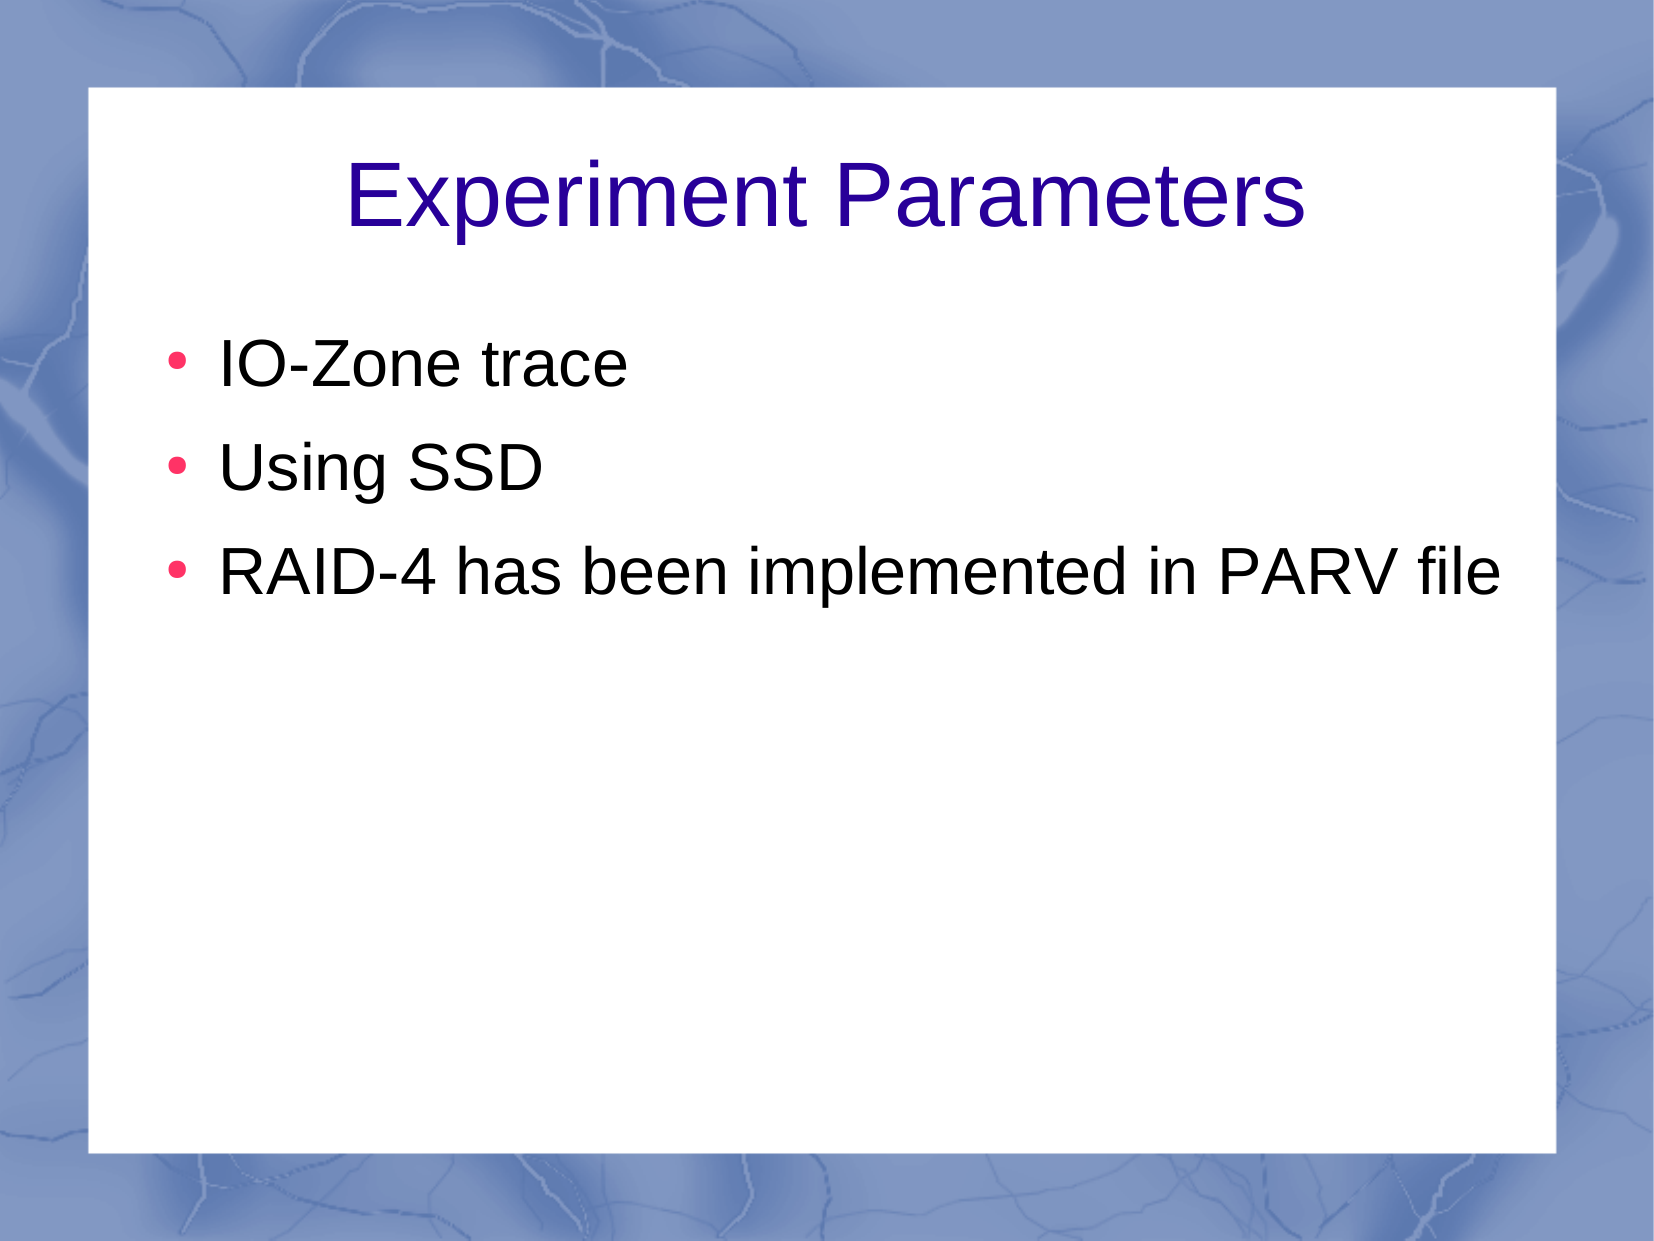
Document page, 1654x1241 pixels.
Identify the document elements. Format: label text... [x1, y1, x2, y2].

list IO-Zone trace Using SSD RAID-4 has been implemented in PARV file [147, 325, 1506, 1130]
title Experiment Parameters [118, 98, 1536, 291]
picture [0, 0, 1654, 1241]
